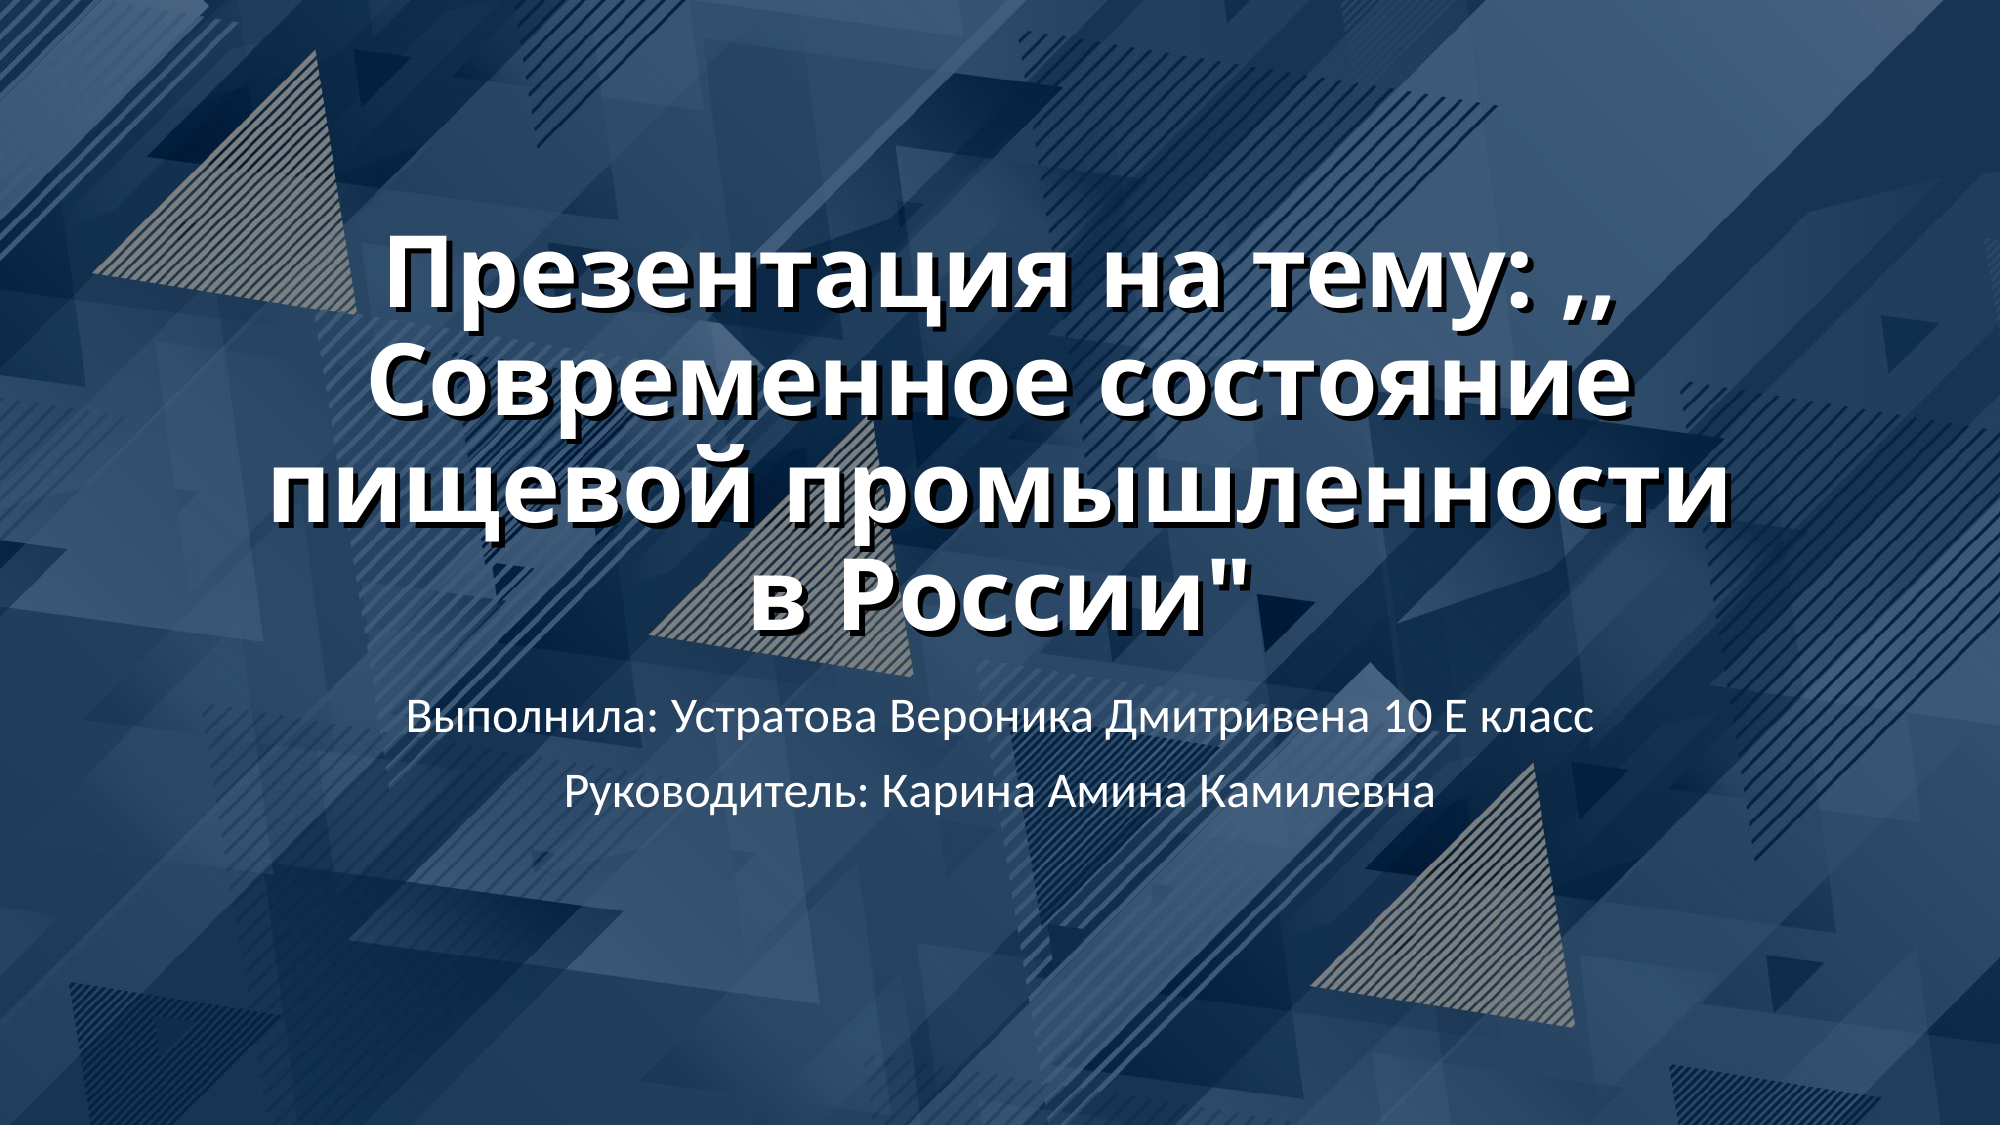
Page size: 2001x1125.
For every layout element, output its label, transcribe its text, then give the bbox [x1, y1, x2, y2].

picture [0, 0, 2000, 1125]
subtitle Выполнила: Устратова Вероника Дмитривена 10 Е класс Руководитель: Карина Амина Камилевна [249, 682, 1750, 863]
title Презентация на тему: ,, Современное состояние пищевой промышленности в России" [249, 184, 1750, 660]
